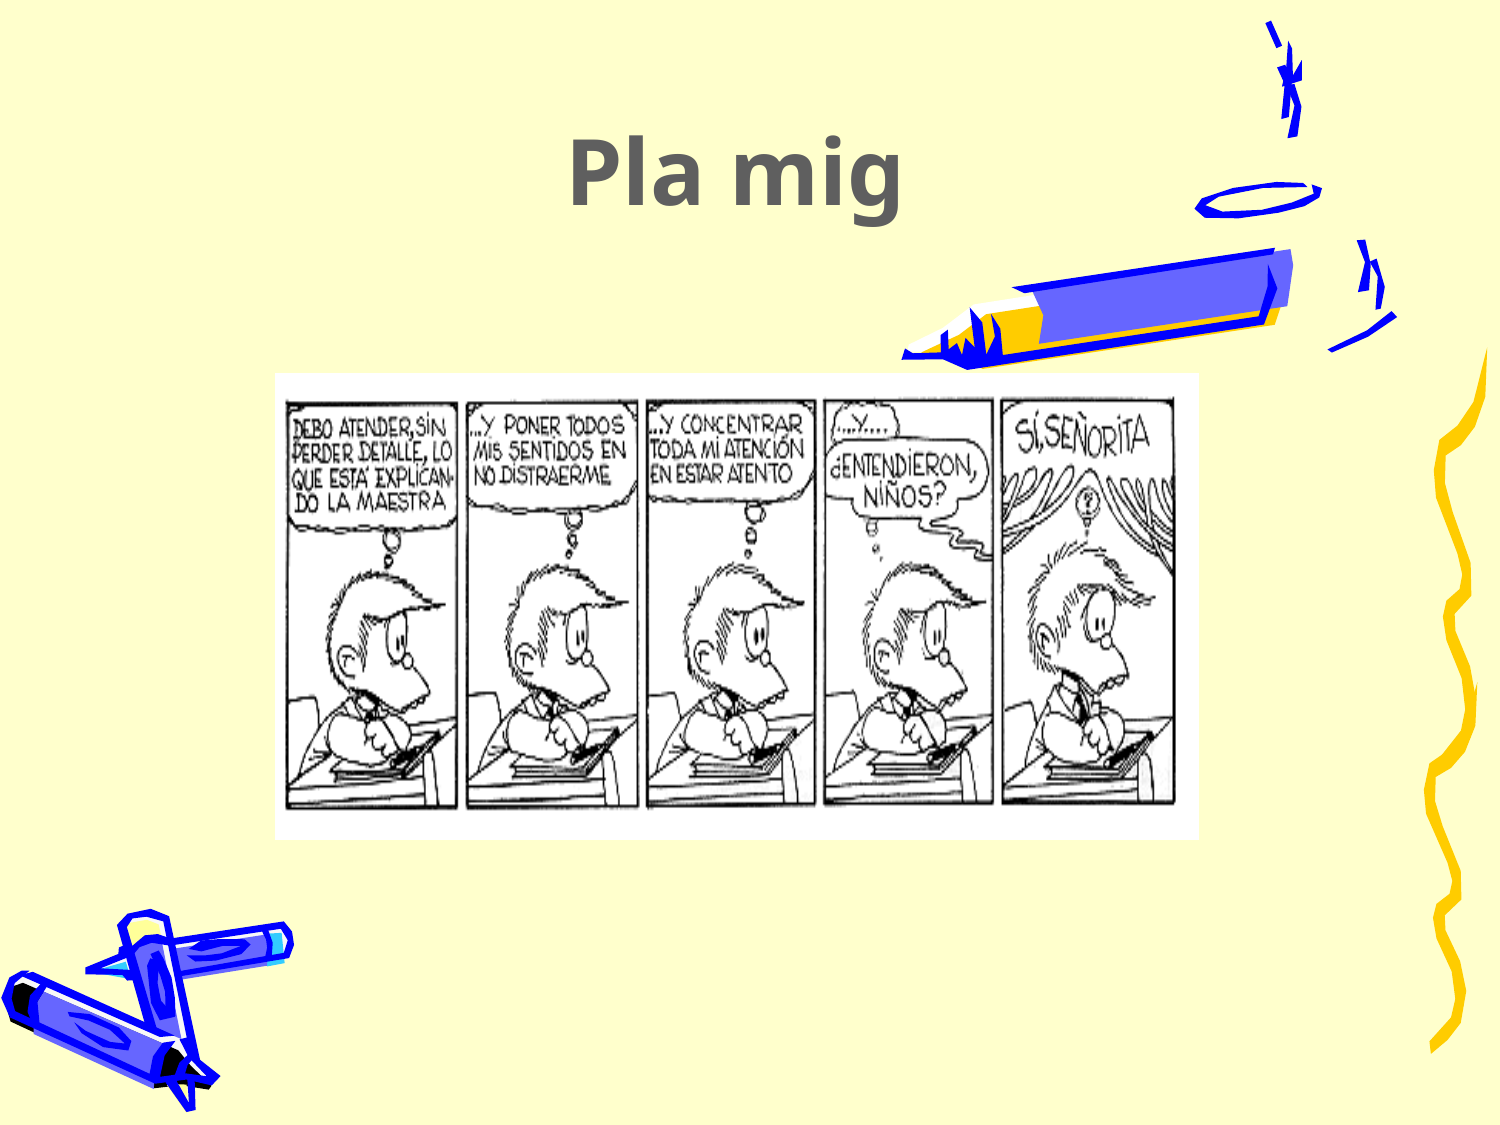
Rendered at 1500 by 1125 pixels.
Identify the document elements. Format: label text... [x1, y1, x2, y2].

picture [275, 373, 1199, 840]
title Pla mig [172, 106, 1300, 232]
